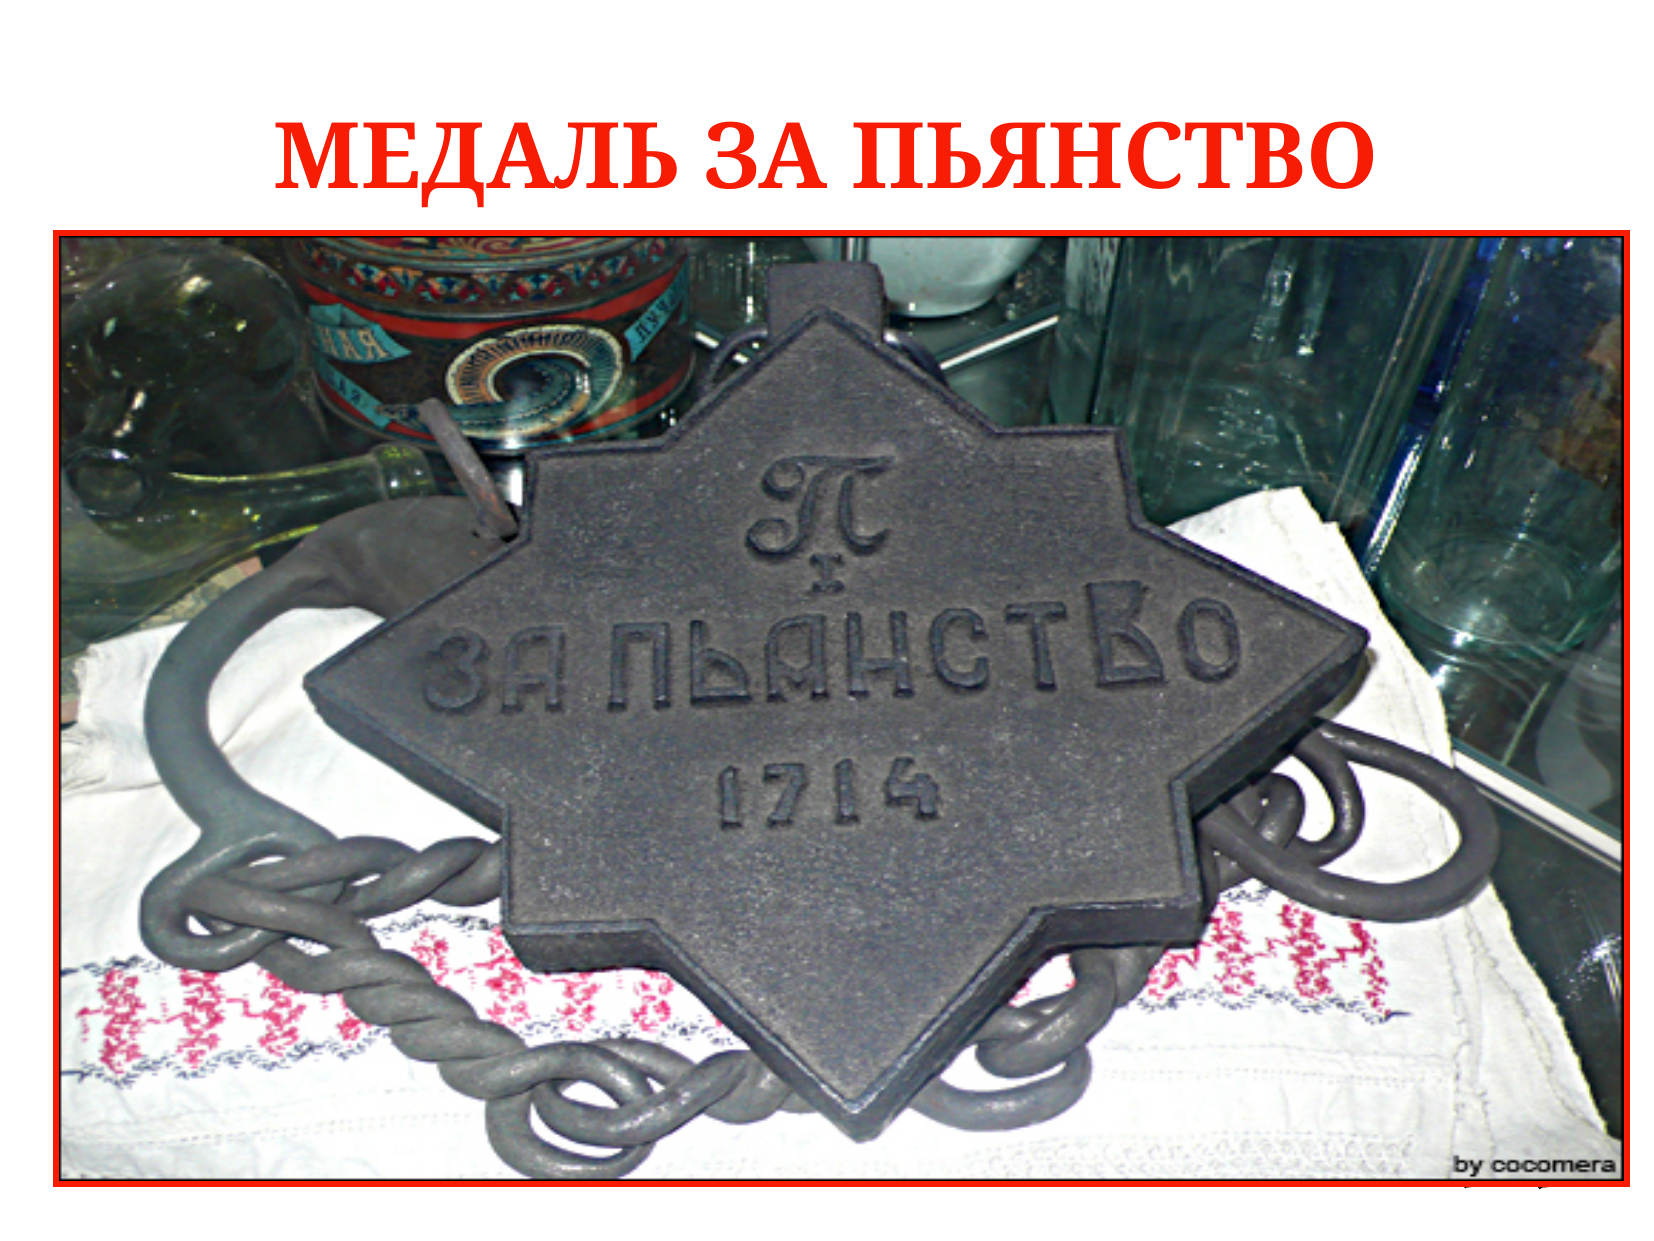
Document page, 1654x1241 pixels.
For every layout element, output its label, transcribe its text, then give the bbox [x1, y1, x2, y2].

title МЕДАЛЬ ЗА ПЬЯНСТВО [82, 49, 1571, 230]
picture [59, 236, 1625, 1182]
